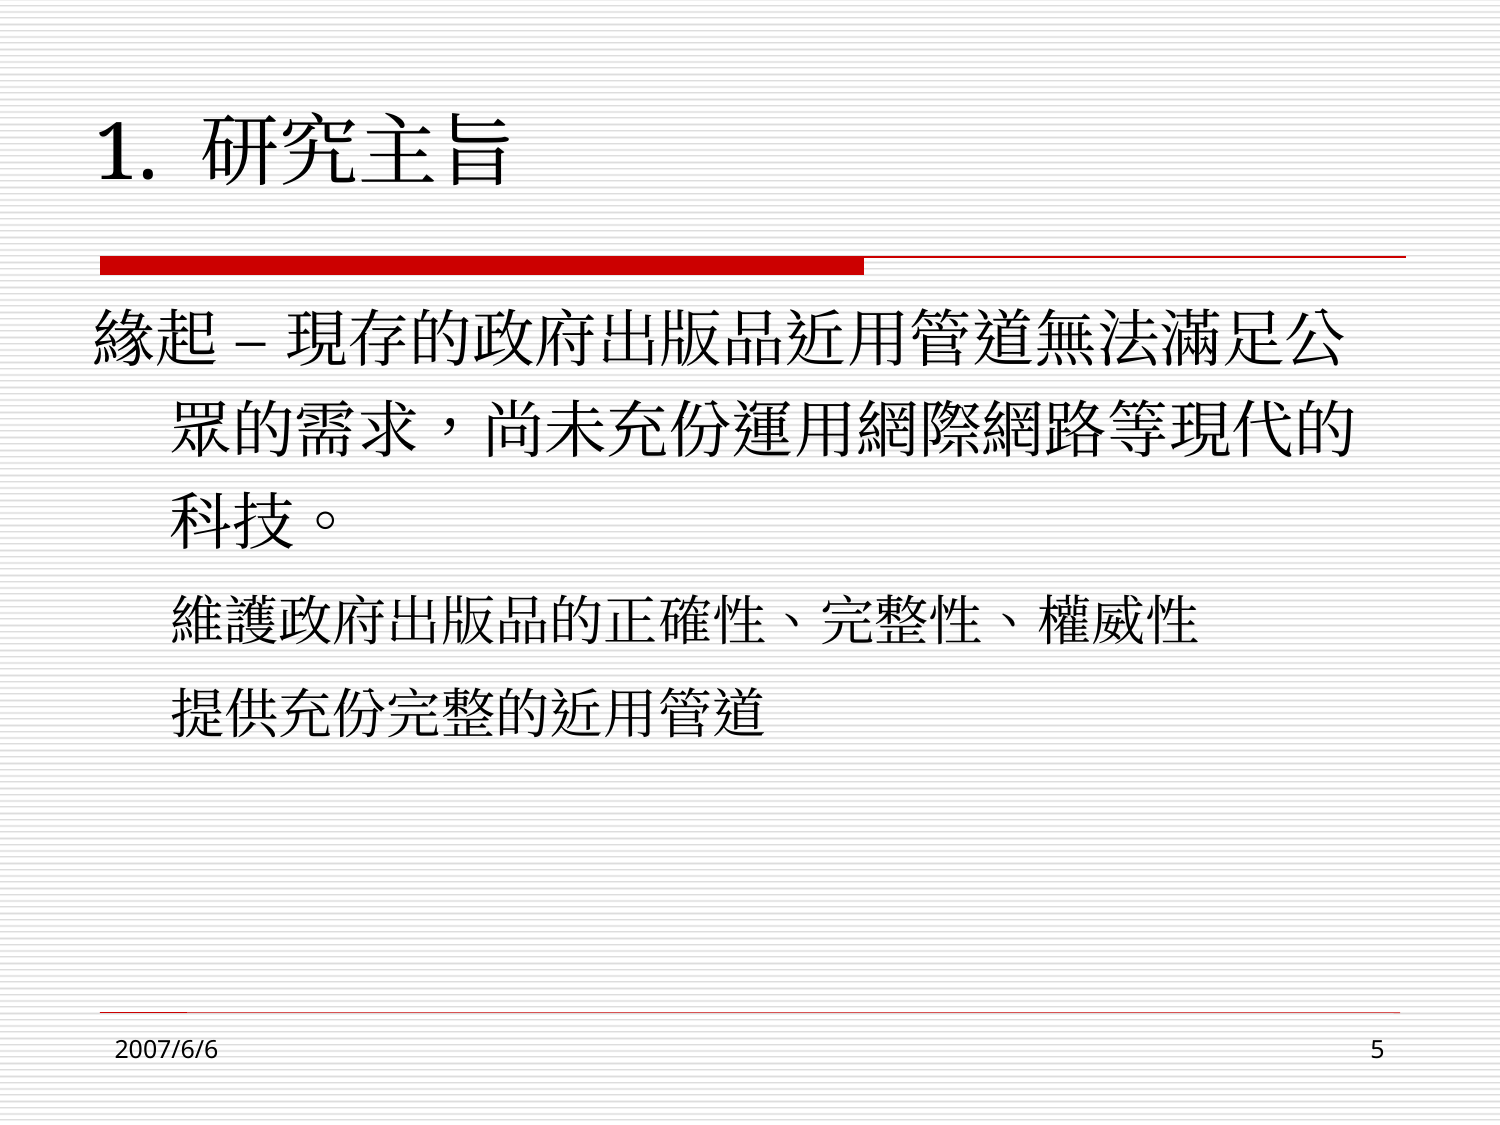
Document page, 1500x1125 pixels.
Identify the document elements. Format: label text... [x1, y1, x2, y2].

picture [0, 0, 1500, 1125]
title 1. 研究主旨 [94, 39, 1407, 249]
list 緣起 – 現存的政府出版品近用管道無法滿足公眾的需求，尚未充份運用網際網路等現代的科技。 維護政府出版品的正確性、完整性、權威性 提供充份完整的近用管道 [92, 287, 1405, 988]
